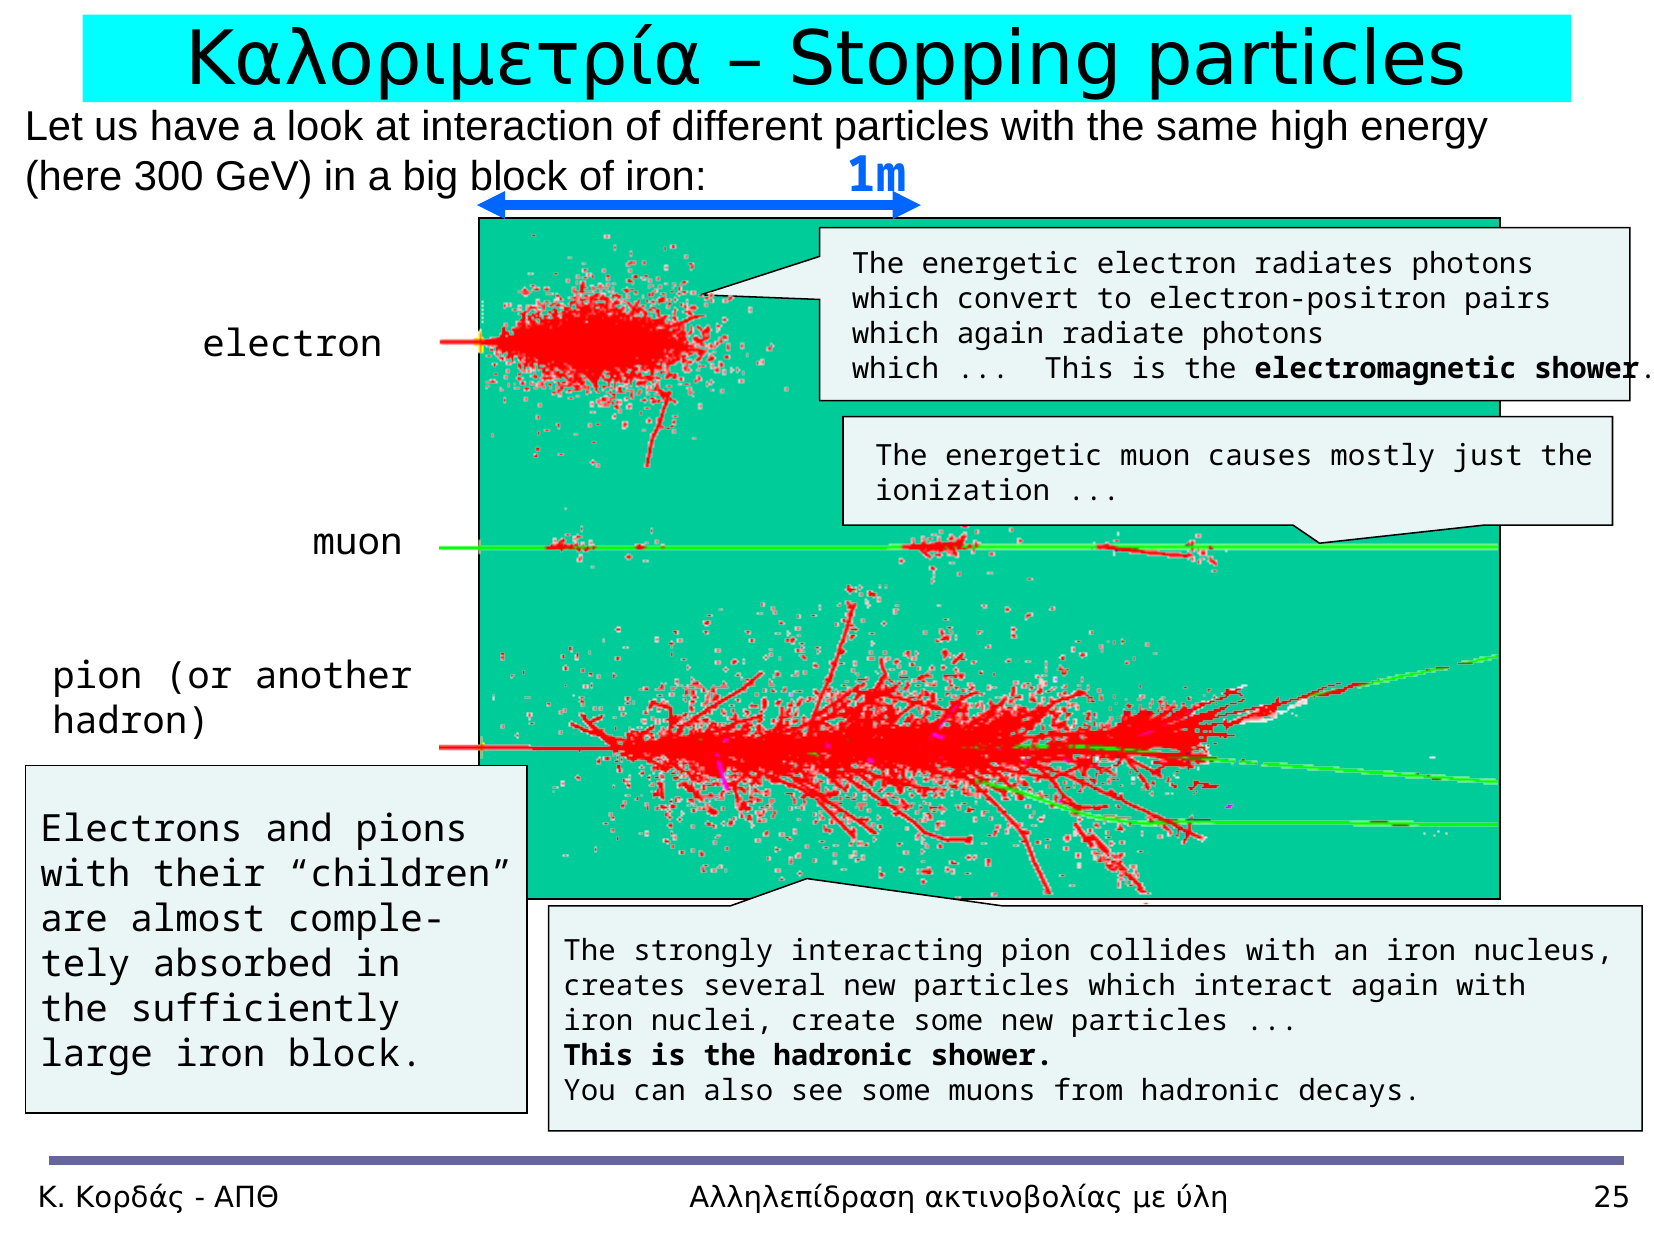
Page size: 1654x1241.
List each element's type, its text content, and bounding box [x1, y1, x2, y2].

text_box pion (or another hadron) [37, 643, 509, 749]
text_box The energetic muon causes mostly just the ionization ... [843, 416, 1613, 544]
text_box The energetic electron radiates photons which convert to electron-positron pairs which again radiate photons which ... This is the electromagnetic shower. [839, 227, 1630, 401]
title Καλοριμετρία – Stopping particles [82, 14, 1571, 91]
text_box Let us have a look at interaction of different particles with the same high energy (here 300 GeV) in a big block of iron: [9, 91, 1613, 207]
text_box muon [297, 509, 465, 571]
text_box electron [187, 311, 429, 372]
text_box Electrons and pions with their “children” are almost comple- tely absorbed in the sufficiently large iron block. [25, 765, 527, 1114]
text_box 1m [832, 133, 978, 210]
text_box The strongly interacting pion collides with an iron nucleus, creates several new particles which interact again with iron nuclei, create some new particles ... This is the hadronic shower. You can also see some muons from hadronic decays. [548, 878, 1643, 1131]
chart [438, 219, 1498, 927]
